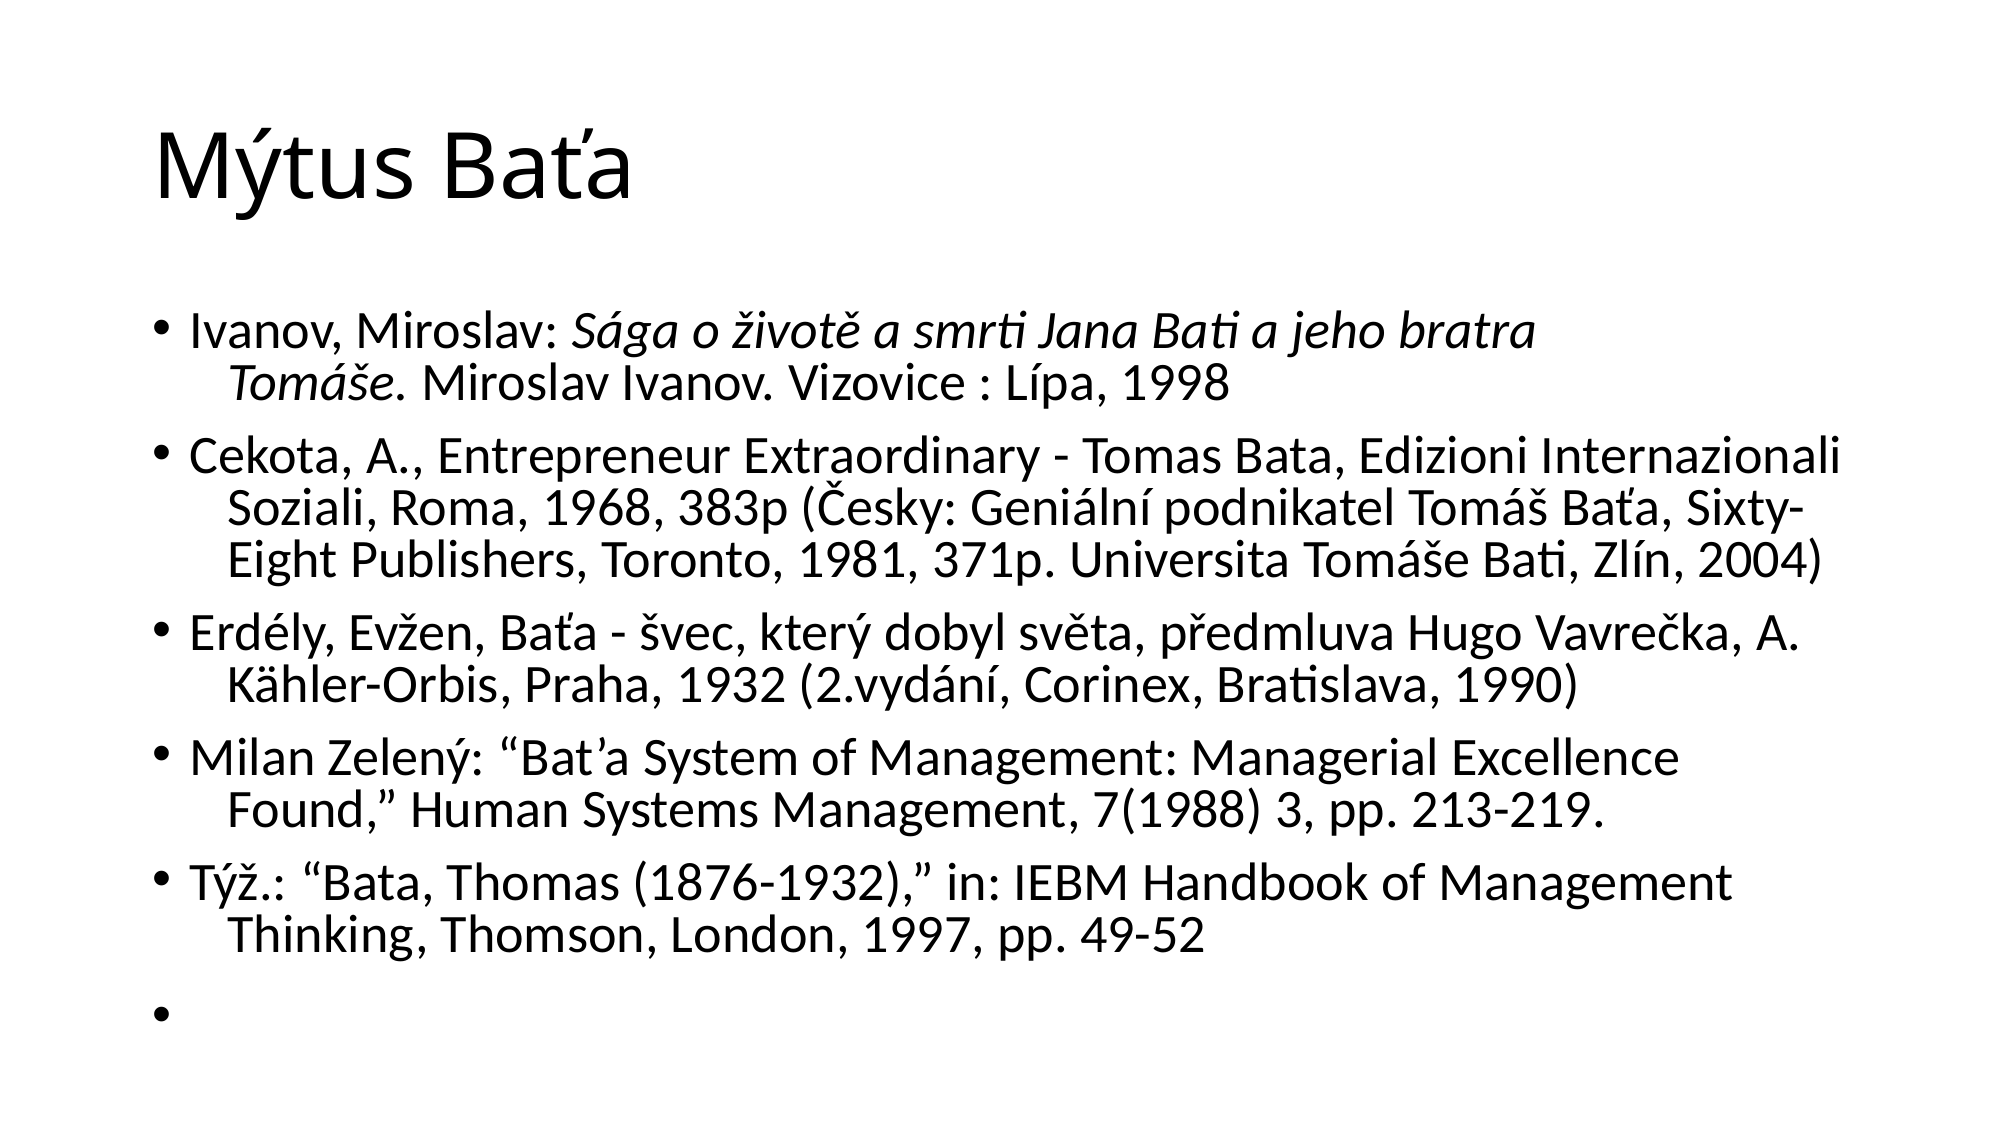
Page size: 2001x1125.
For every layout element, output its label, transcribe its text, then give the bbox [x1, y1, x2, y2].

list Ivanov, Miroslav: Sága o životě a smrti Jana Bati a jeho bratra Tomáše. Miroslav Ivanov. Vizovice : Lípa, 1998 Cekota, A., Entrepreneur Extraordinary - Tomas Bata, Edizioni Internazionali Soziali, Roma, 1968, 383p (Česky: Geniální podnikatel Tomáš Baťa, Sixty-Eight Publishers, Toronto, 1981, 371p. Universita Tomáše Bati, Zlín, 2004) Erdély, Evžen, Baťa - švec, který dobyl světa, předmluva Hugo Vavrečka, A. Kähler-Orbis, Praha, 1932 (2.vydání, Corinex, Bratislava, 1990) Milan Zelený: “Bat’a System of Management: Managerial Excellence Found,” Human Systems Management, 7(1988) 3, pp. 213-219. Týž.: “Bata, Thomas (1876-1932),” in: IEBM Handbook of Management Thinking, Thomson, London, 1997, pp. 49-52 [137, 299, 1863, 1014]
title Mýtus Baťa [137, 59, 1863, 278]
